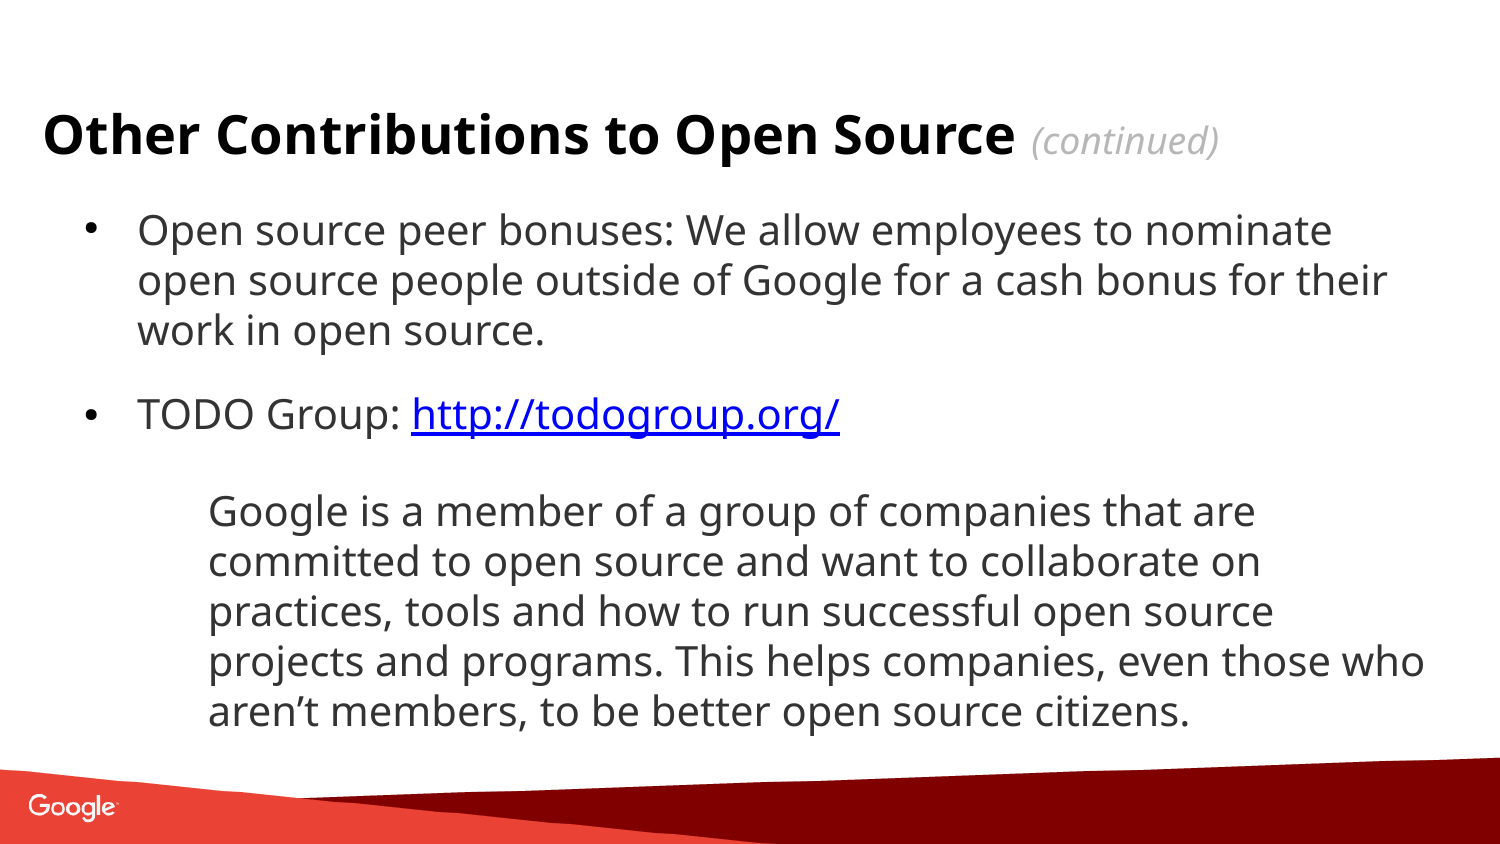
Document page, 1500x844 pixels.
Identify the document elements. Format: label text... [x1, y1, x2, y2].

picture [0, 0, 1500, 844]
text_box Other Contributions to Open Source (continued) [27, 85, 1478, 210]
list Open source peer bonuses: We allow employees to nominate open source people outside of Google for a cash bonus for their work in open source. TODO Group: http://todogroup.org/ Google is a member of a group of companies that are committed to open source and want to collaborate on practices, tools and how to run successful open source projects and programs. This helps companies, even those who aren’t members, to be better open source citizens. [51, 210, 1449, 750]
